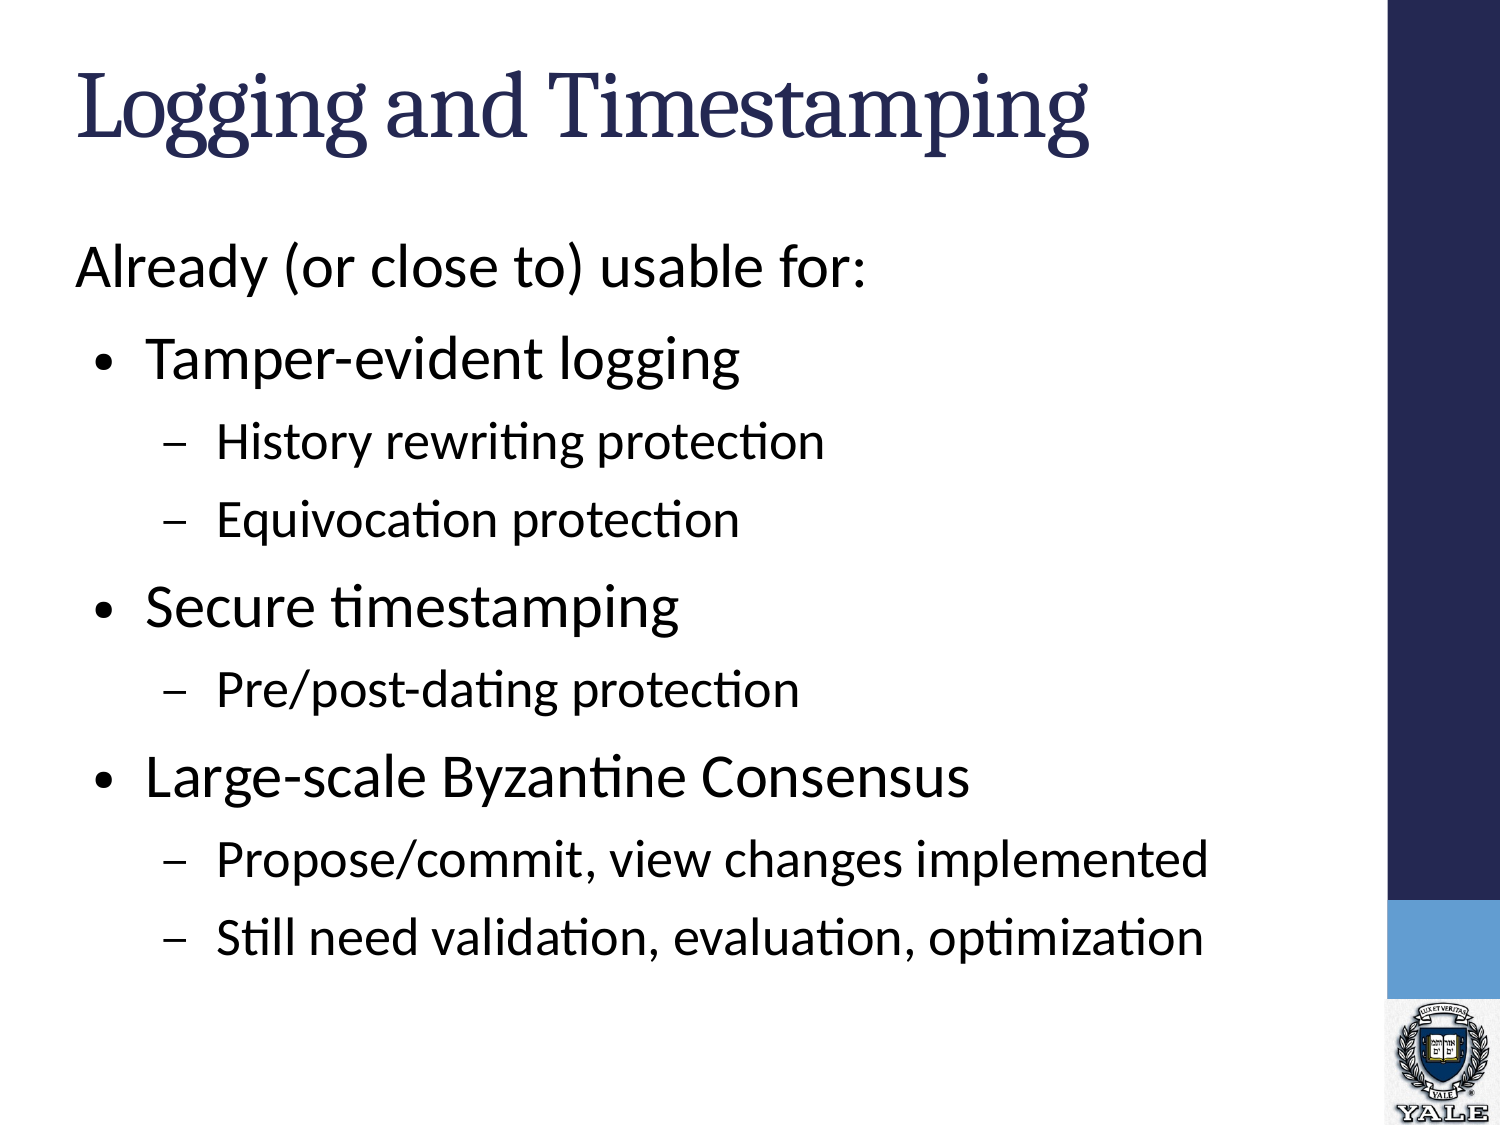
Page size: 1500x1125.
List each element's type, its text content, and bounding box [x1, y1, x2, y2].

list Already (or close to) usable for: Tamper-evident logging History rewriting protection Equivocation protection Secure timestamping Pre/post-dating protection Large-scale Byzantine Consensus Propose/commit, view changes implemented Still need validation, evaluation, optimization [75, 239, 1325, 1063]
picture [1384, 999, 1500, 1125]
title Logging and Timestamping [75, 12, 1325, 200]
